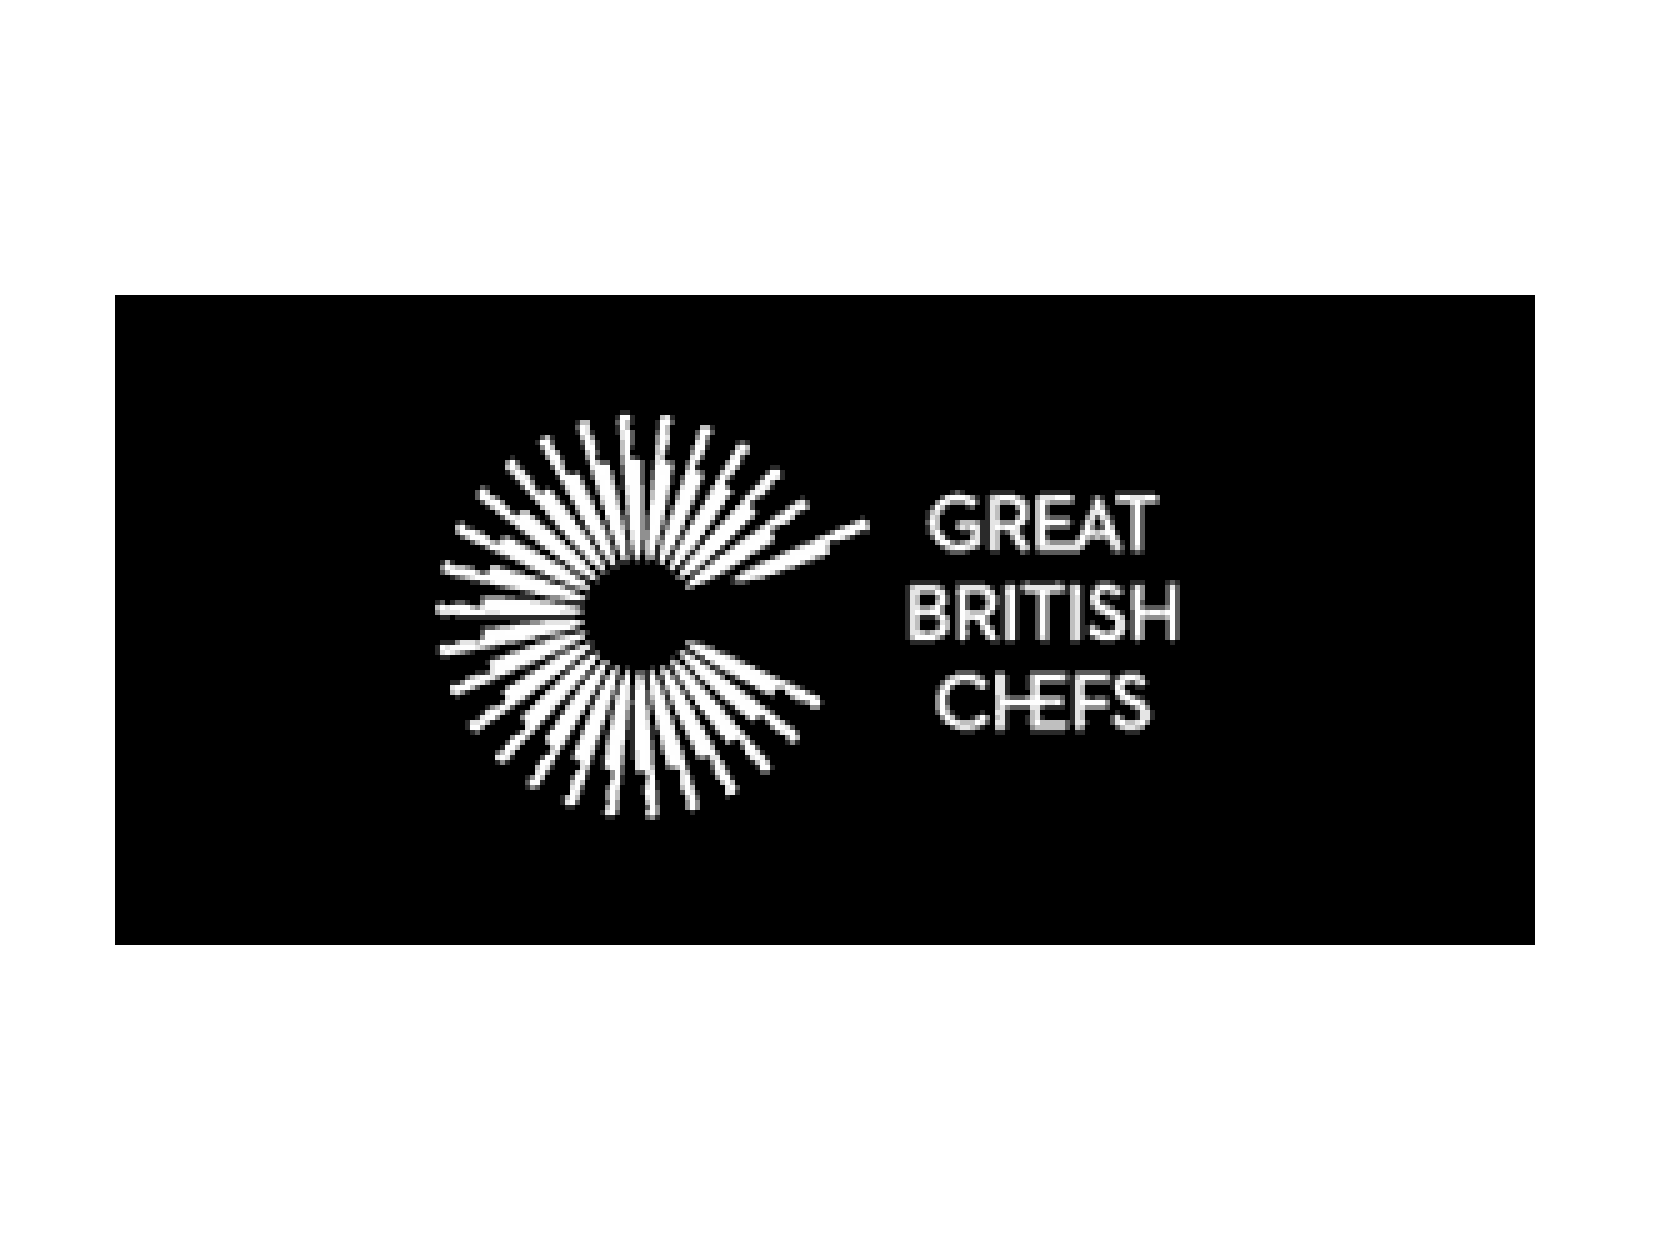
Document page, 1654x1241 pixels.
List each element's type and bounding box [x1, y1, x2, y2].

picture [115, 295, 1535, 945]
